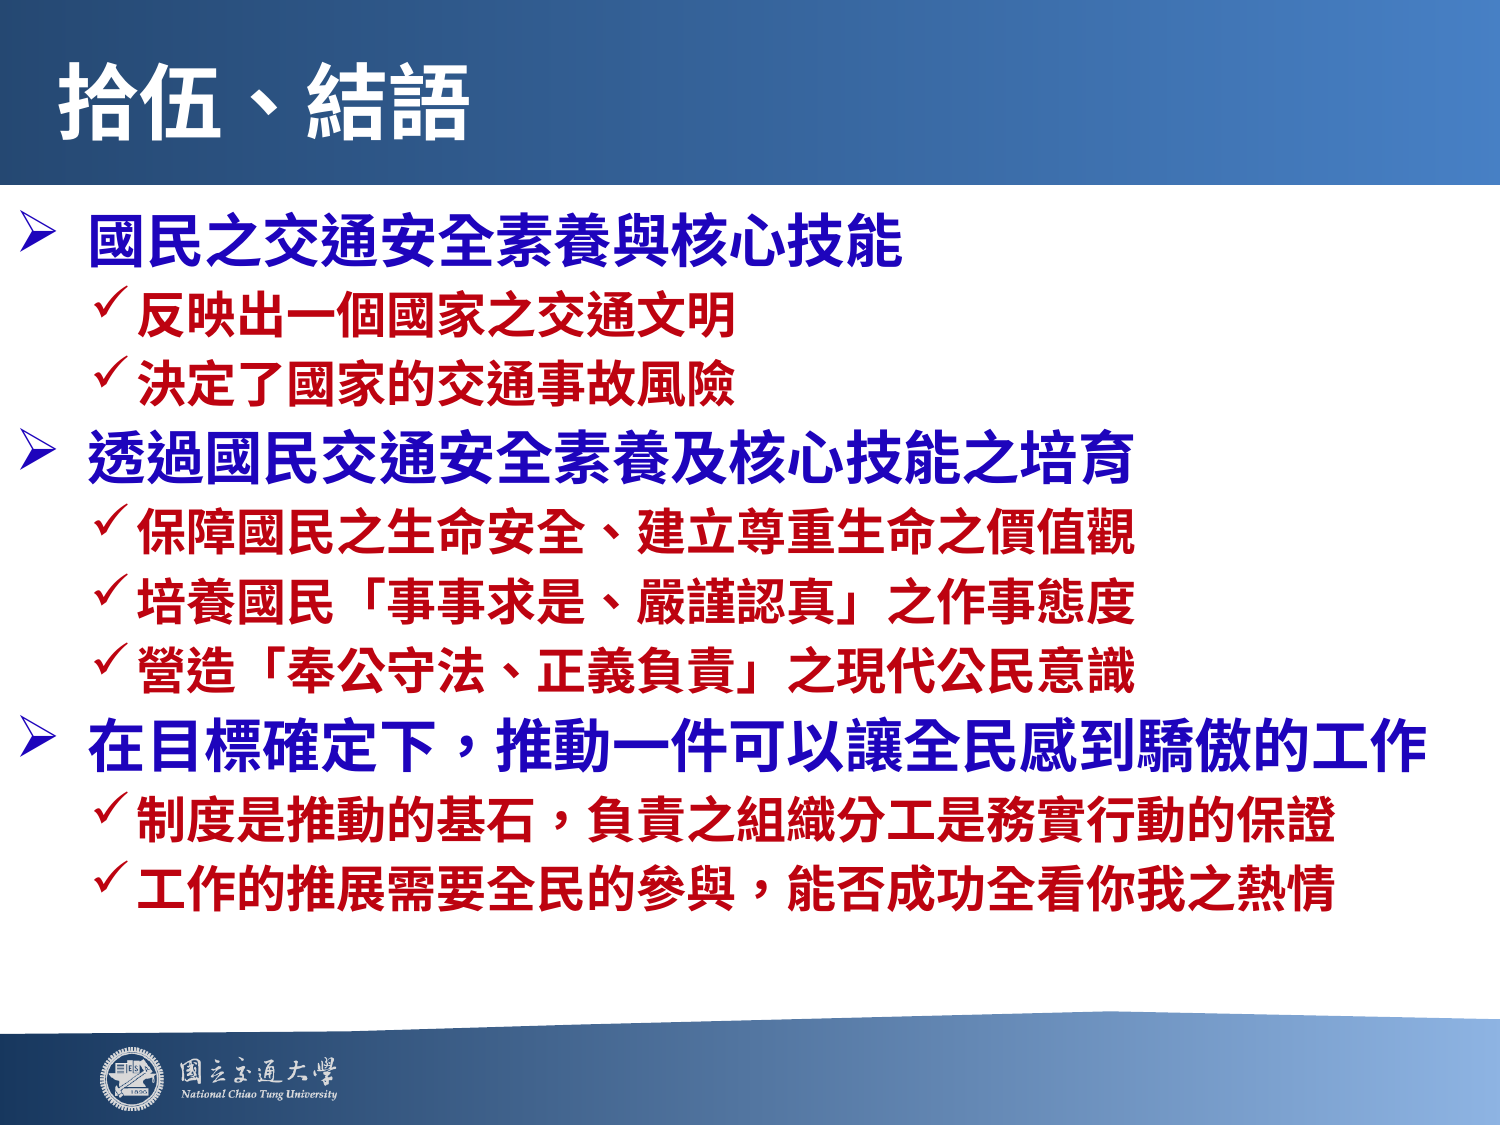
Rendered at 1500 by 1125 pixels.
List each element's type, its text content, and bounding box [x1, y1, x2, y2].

list 國民之交通安全素養與核心技能 反映出一個國家之交通文明 決定了國家的交通事故風險 透過國民交通安全素養及核心技能之培育 保障國民之生命安全、建立尊重生命之價值觀 培養國民「事事求是、嚴謹認真」之作事態度 營造「奉公守法、正義負責」之現代公民意識 在目標確定下，推動一件可以讓全民感到驕傲的工作 制度是推動的基石，負責之組織分工是務實行動的保證 工作的推展需要全民的參與，能否成功全看你我之熱情 [0, 196, 1500, 1012]
title 拾伍、結語 [41, 30, 1425, 171]
